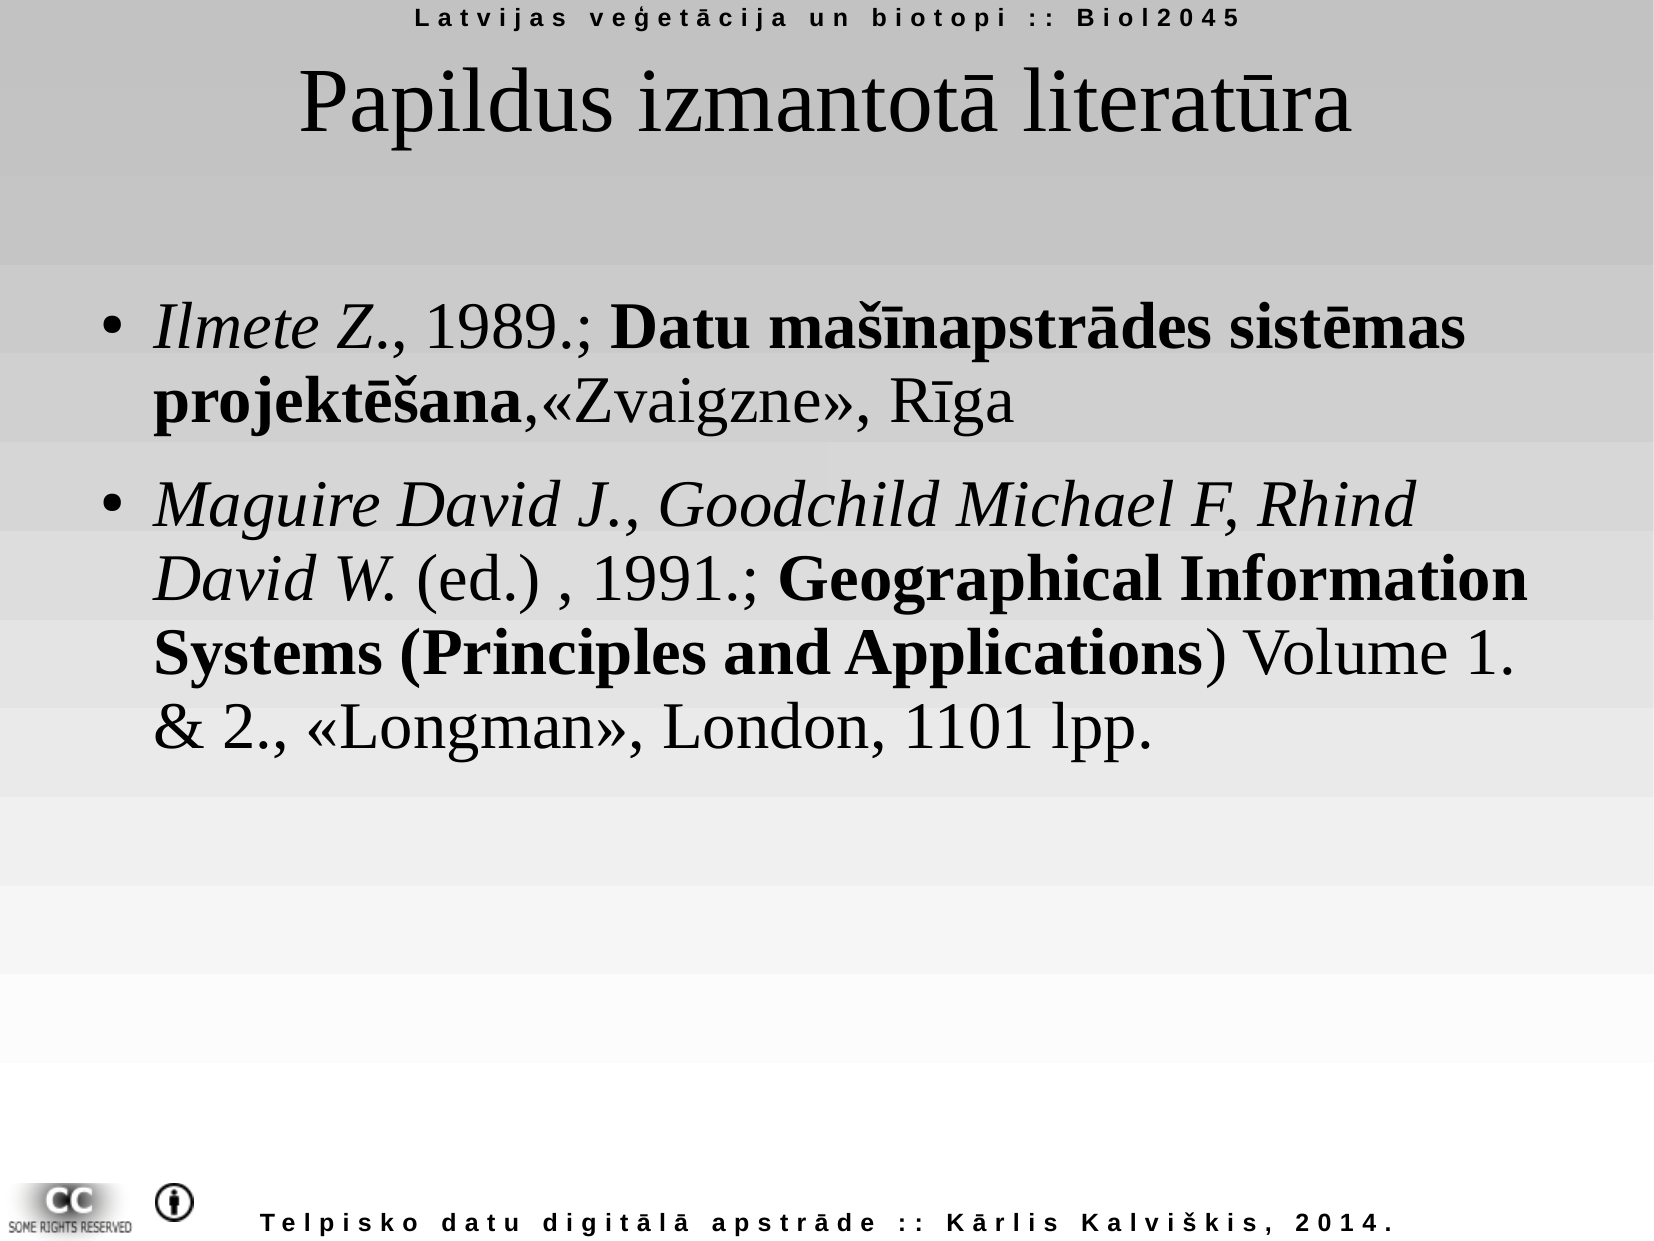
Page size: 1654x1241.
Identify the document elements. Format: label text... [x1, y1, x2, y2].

title Papildus izmantotā literatūra [29, 49, 1625, 296]
picture [0, 0, 1654, 1241]
list Ilmete Z., 1989.; Datu mašīnapstrādes sistēmas projektēšana,«Zvaigzne», Rīga Maguire David J., Goodchild Michael F, Rhind David W. (ed.) , 1991.; Geographical Information Systems (Principles and Applications) Volume 1. & 2., «Longman», London, 1101 lpp. [82, 289, 1571, 1113]
